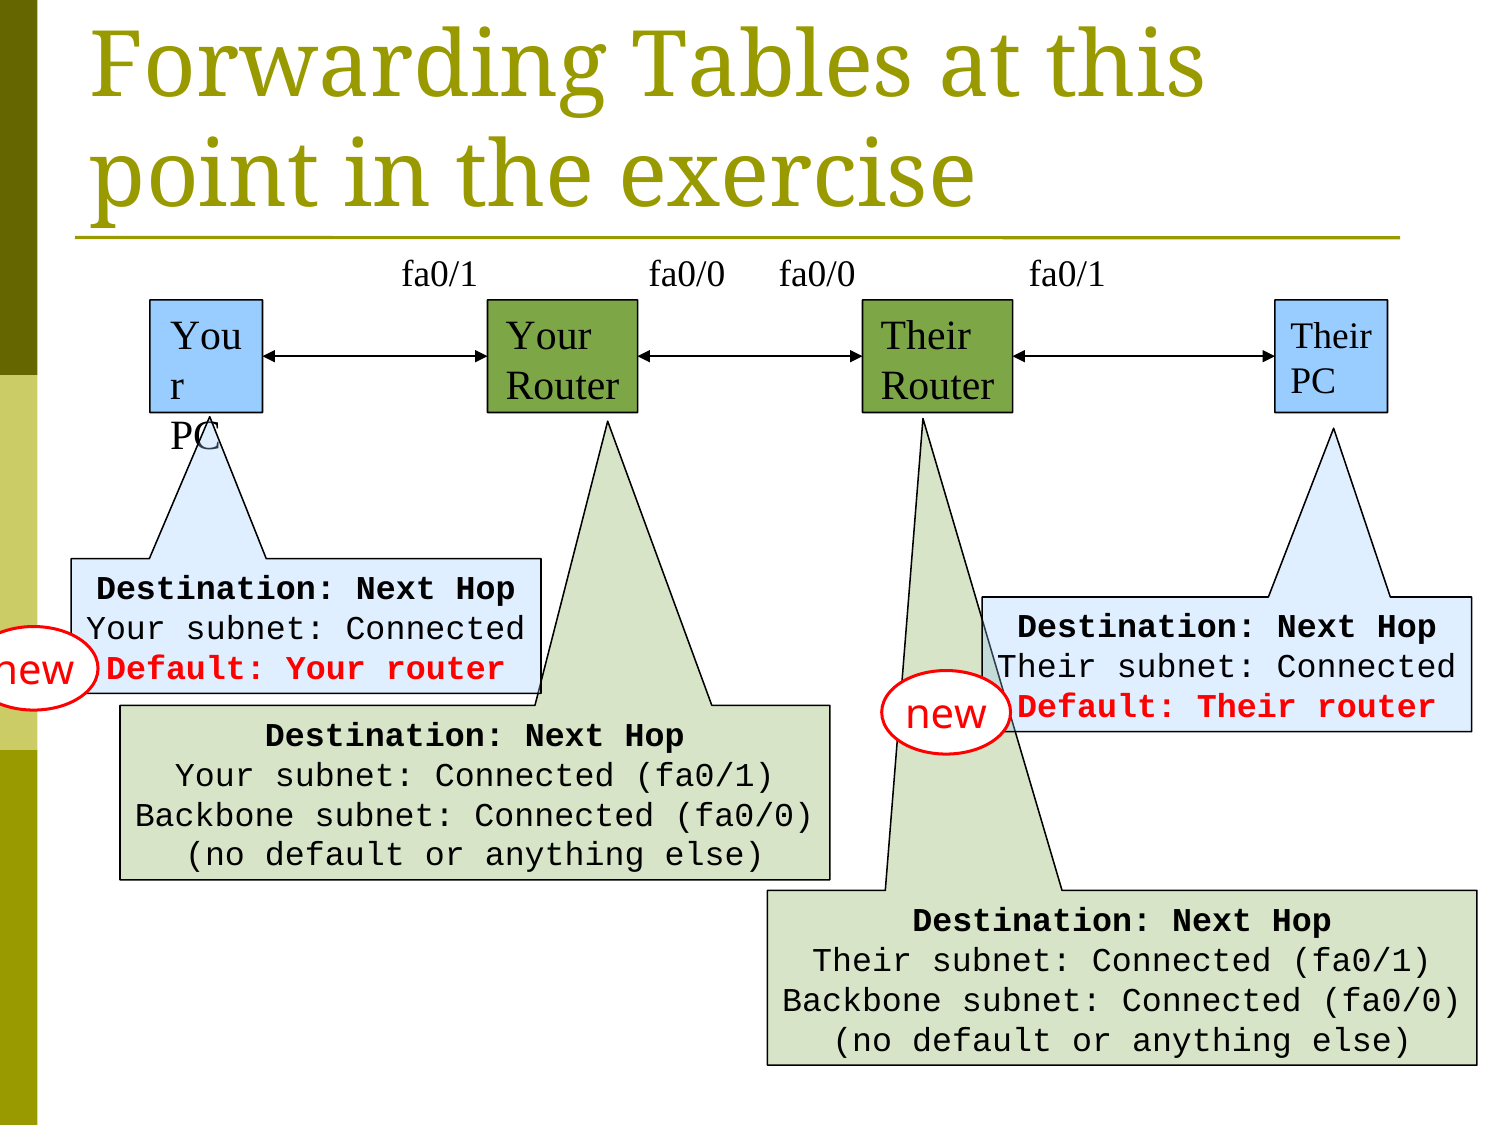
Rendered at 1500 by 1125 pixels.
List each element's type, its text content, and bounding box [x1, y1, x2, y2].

text_box fa0/1 [386, 241, 494, 302]
text_box Destination: Next Hop Their subnet: Connected Default: Their router [982, 428, 1472, 732]
text_box fa0/1 [1014, 241, 1121, 302]
text_box new [0, 626, 99, 711]
text_box Destination: Next Hop Your subnet: Connected (fa0/1) Backbone subnet: Connected (fa0/0) (no default or anything else) [120, 421, 830, 880]
text_box Your Router [487, 299, 638, 413]
text_box Their Router [862, 299, 1013, 413]
text_box new [881, 670, 1011, 755]
text_box fa0/0 [763, 241, 871, 302]
title Forwarding Tables at this point in the exercise [75, 0, 1426, 233]
text_box Destination: Next Hop Their subnet: Connected (fa0/1) Backbone subnet: Connected (fa0/0) (no default or anything else) [767, 732, 1477, 1066]
text_box Their PC [1274, 299, 1388, 413]
text_box Destination: Next Hop Your subnet: Connected Default: Your router [71, 416, 542, 694]
text_box Destination: Next Hop Their subnet: Connected (fa0/1) Backbone subnet: Connected (fa0/0) (no default or anything else) [902, 418, 982, 681]
text_box fa0/0 [633, 241, 741, 302]
text_box Your PC [149, 299, 263, 413]
